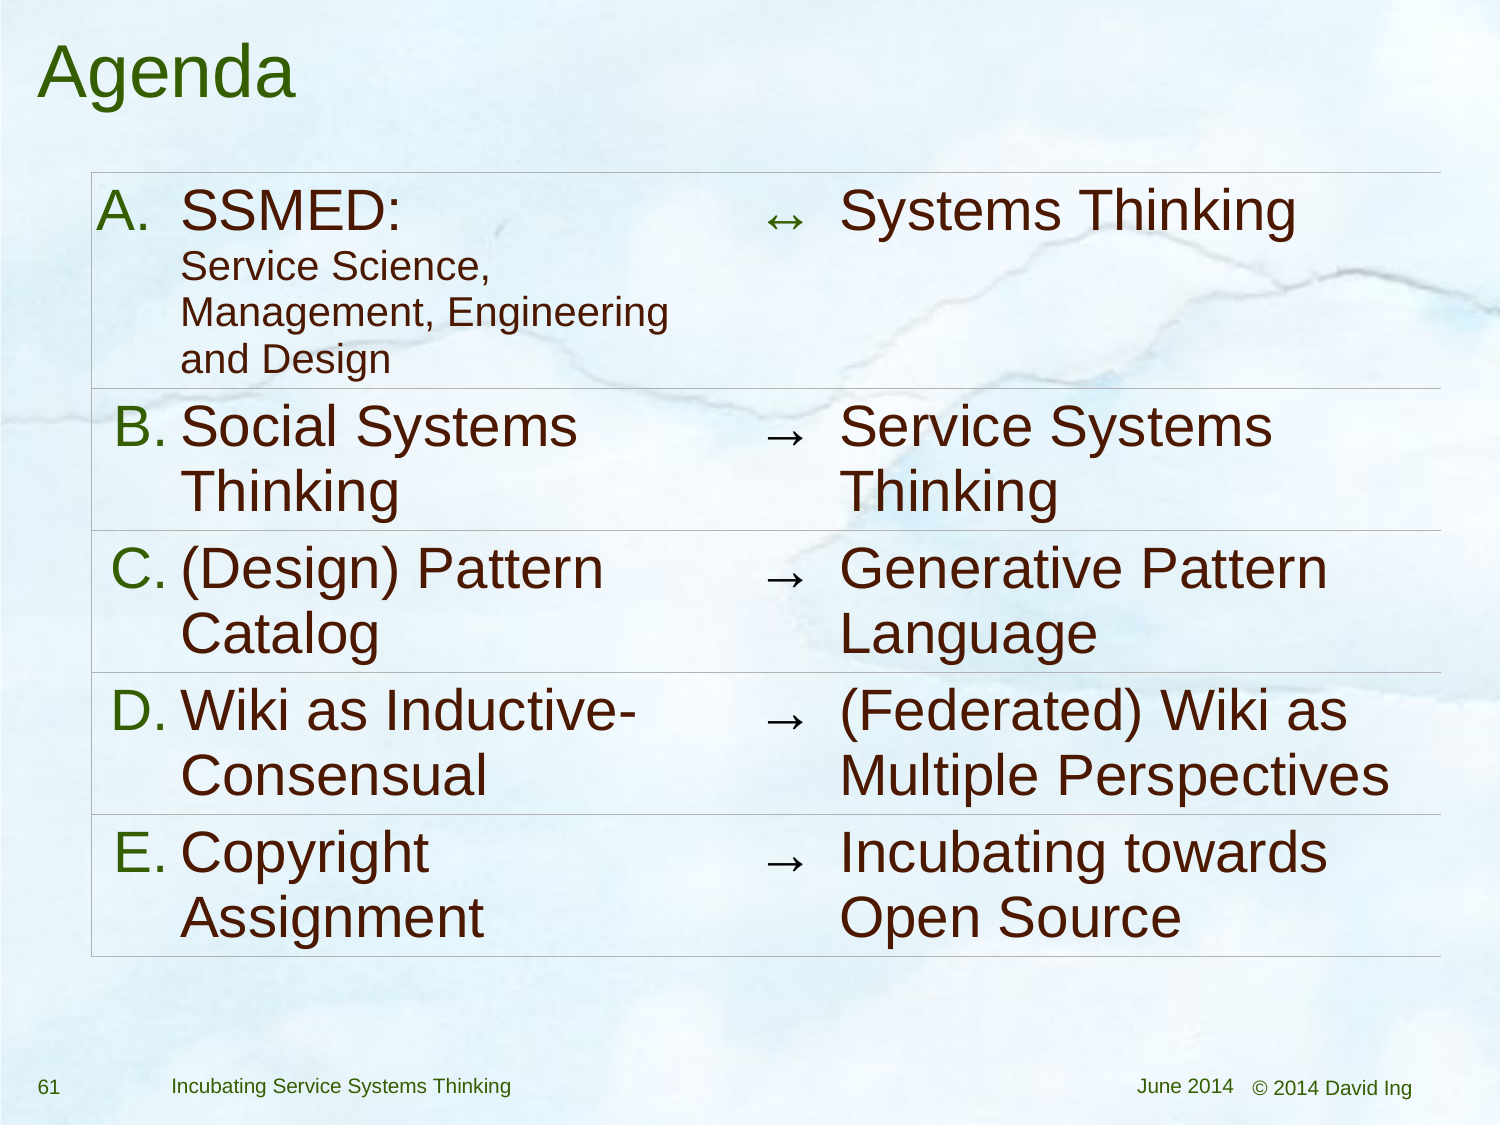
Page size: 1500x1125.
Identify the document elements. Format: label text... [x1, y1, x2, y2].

table_cell Generative Pattern Language [833, 531, 1441, 672]
table_header SSMED: Service Science, Management, Engineering and Design [174, 173, 737, 388]
table_cell → [737, 531, 833, 672]
table_cell E. [92, 815, 174, 956]
table_cell → [737, 389, 833, 530]
table_cell → [737, 815, 833, 956]
table_cell B. [92, 389, 174, 530]
table_cell → [737, 673, 833, 814]
table_cell Incubating towards Open Source [833, 815, 1441, 956]
table_cell Copyright Assignment [174, 815, 737, 956]
table_header ↔ [737, 173, 833, 388]
table_cell D. [92, 673, 174, 814]
table_cell Wiki as Inductive-Consensual [174, 673, 737, 814]
picture [0, 0, 1500, 1125]
table_cell (Federated) Wiki as Multiple Perspectives [833, 673, 1441, 814]
table_cell Social Systems Thinking [174, 389, 737, 530]
table_header A. [92, 173, 174, 388]
table_cell (Design) Pattern Catalog [174, 531, 737, 672]
title Agenda [37, 37, 1463, 152]
table_header Systems Thinking [833, 173, 1441, 388]
table_cell Service Systems Thinking [833, 389, 1441, 530]
table_cell C. [92, 531, 174, 672]
